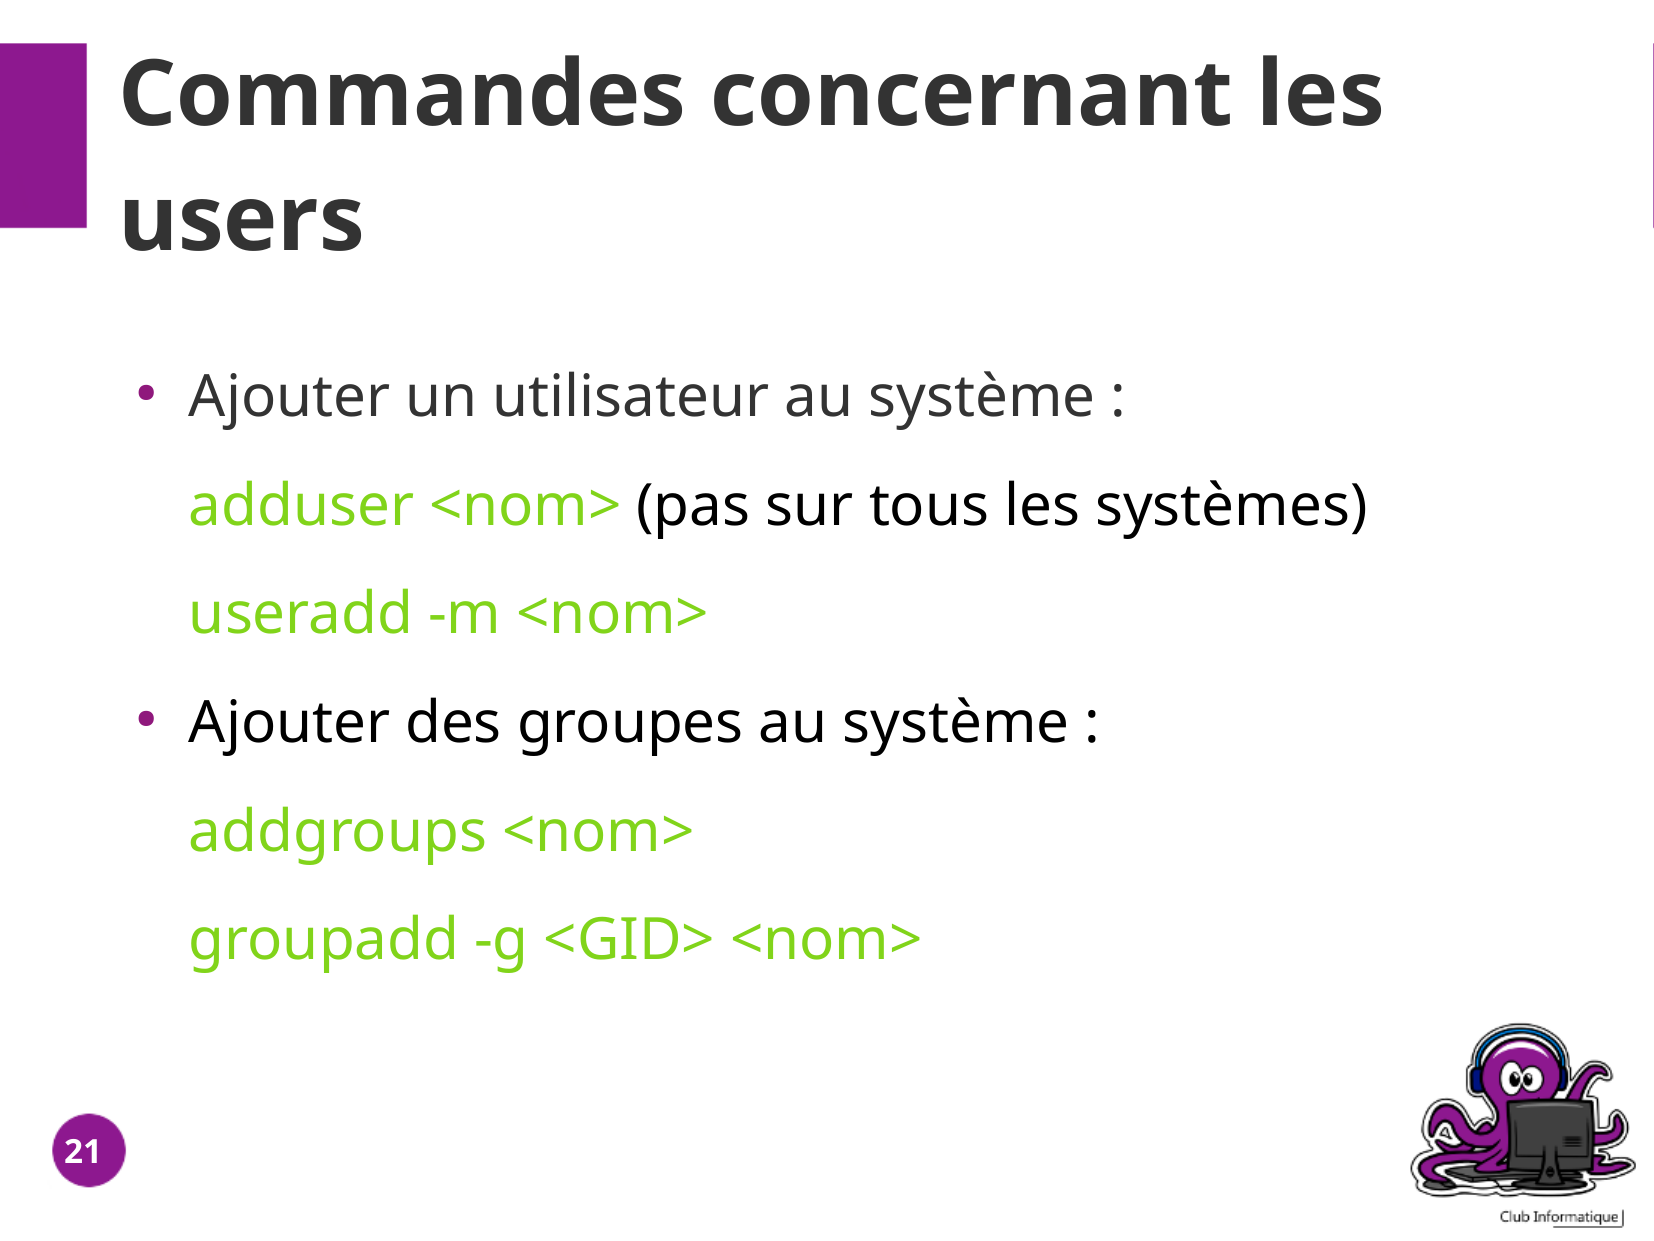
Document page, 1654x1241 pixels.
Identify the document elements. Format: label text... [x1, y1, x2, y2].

list Ajouter un utilisateur au système : adduser <nom> (pas sur tous les systèmes) useradd -m <nom> Ajouter des groupes au système : addgroups <nom> groupadd -g <GID> <nom> [118, 354, 1536, 1074]
title Commandes concernant les users [118, 27, 1571, 278]
picture [0, 0, 1654, 1241]
